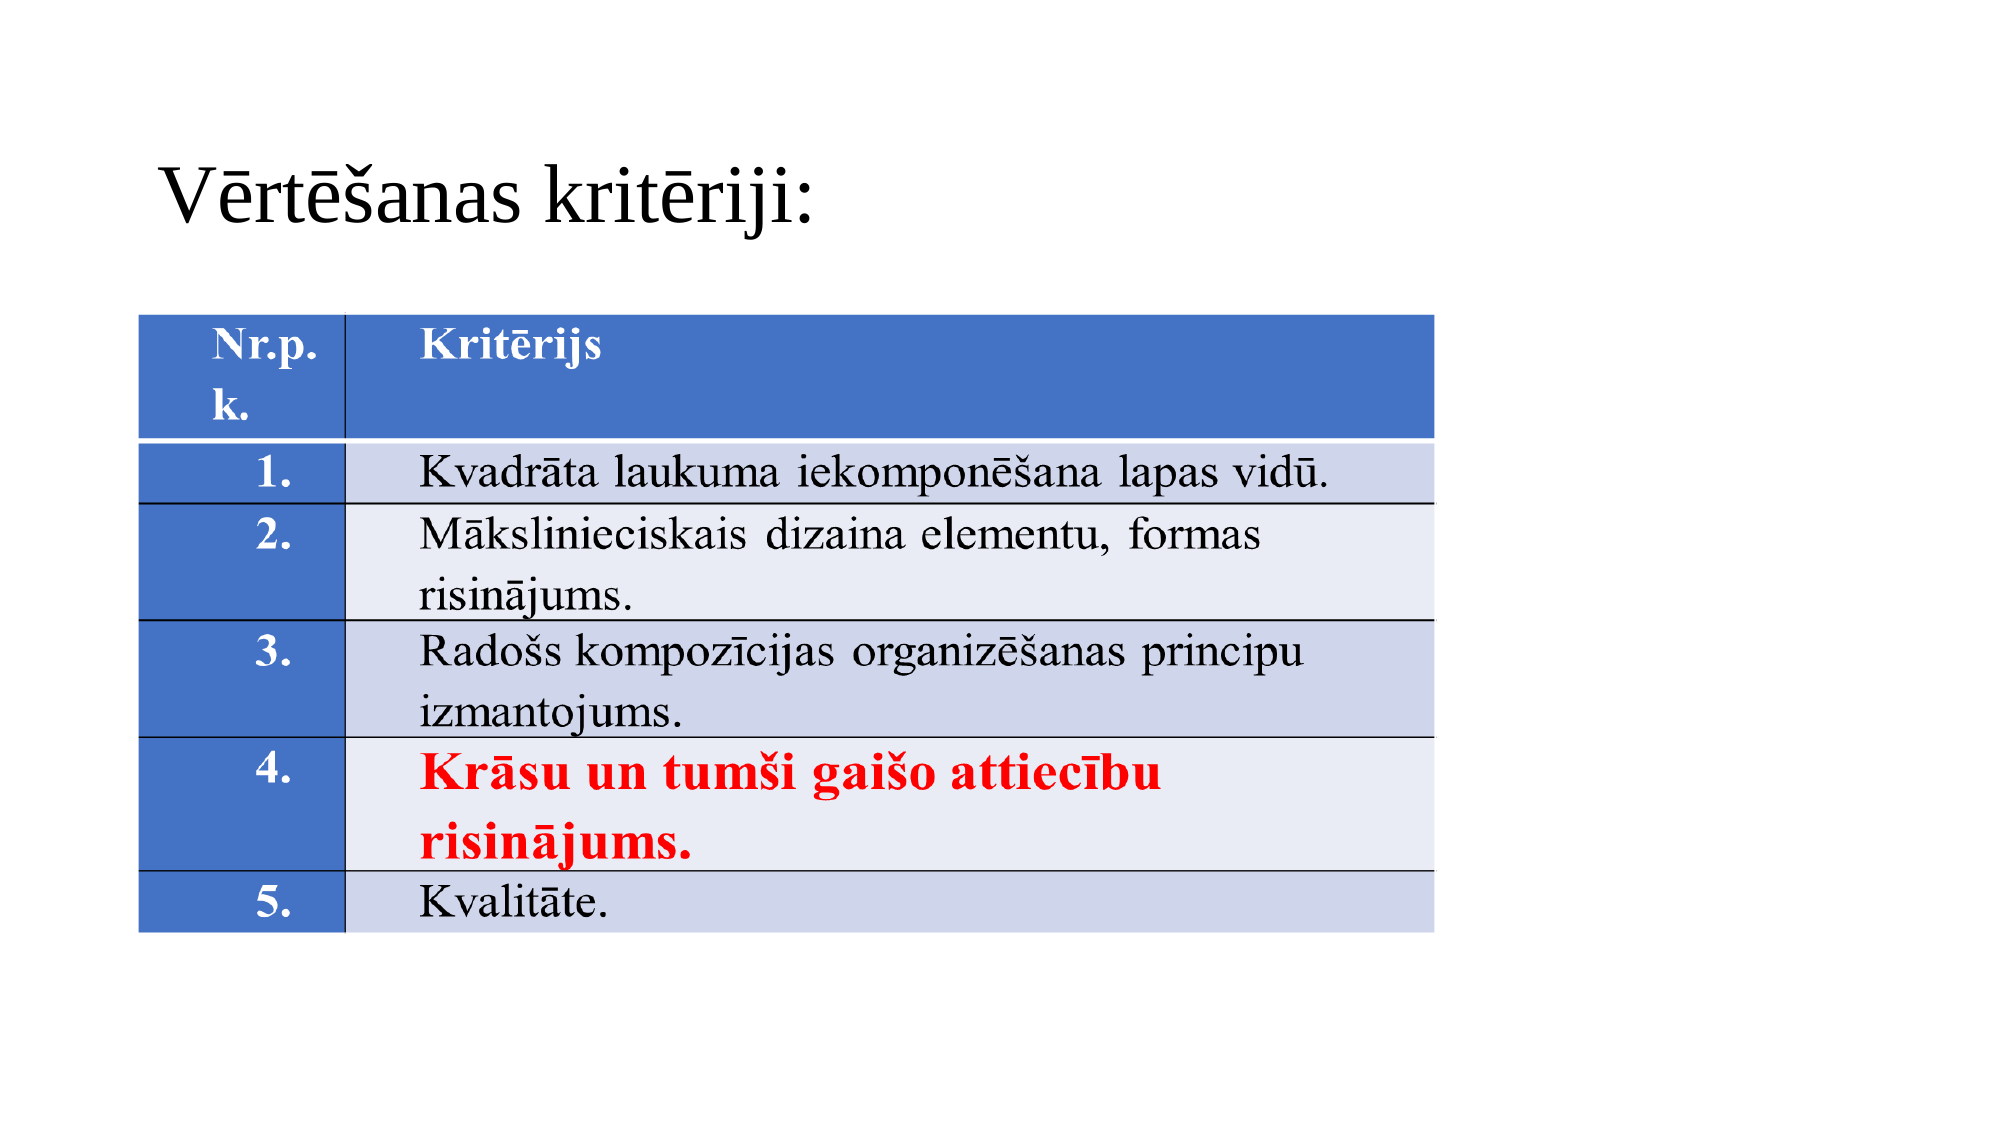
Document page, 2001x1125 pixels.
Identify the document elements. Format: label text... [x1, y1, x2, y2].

text_box Vērtēšanas kritēriji: [117, 124, 1118, 243]
picture [137, 299, 1438, 955]
